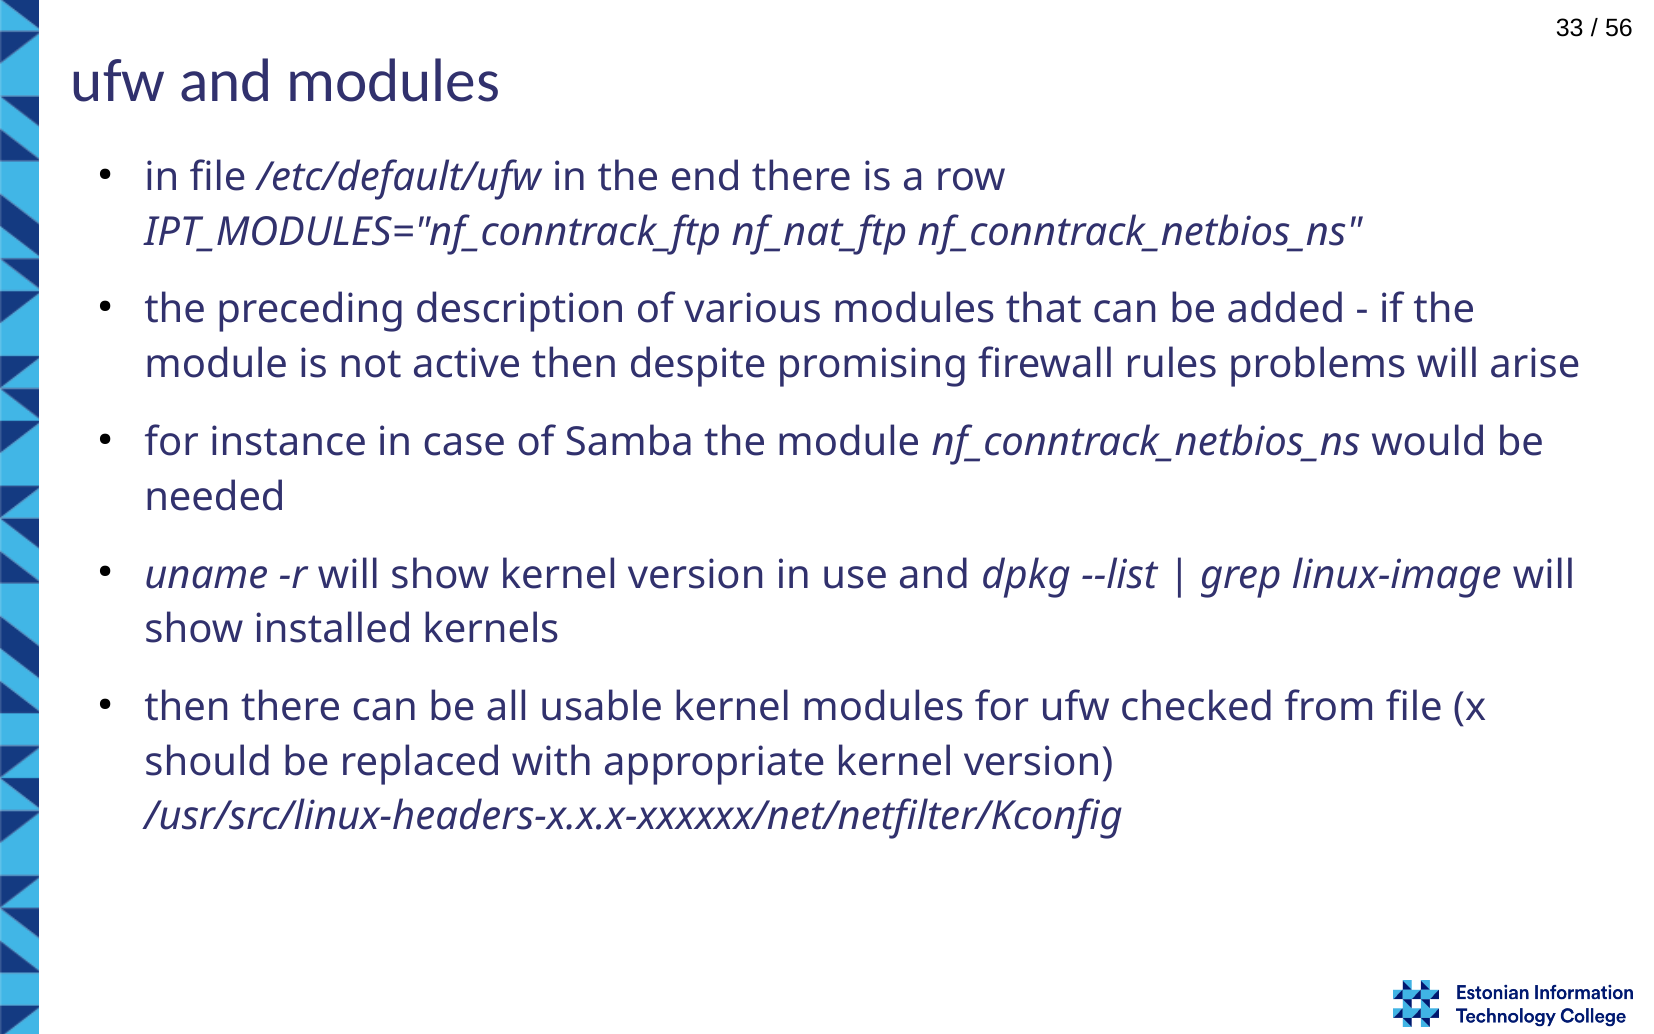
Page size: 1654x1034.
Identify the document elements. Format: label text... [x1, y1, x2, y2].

list in file /etc/default/ufw in the end there is a row IPT_MODULES="nf_conntrack_ftp nf_nat_ftp nf_conntrack_netbios_ns" the preceding description of various modules that can be added - if the module is not active then despite promising firewall rules problems will arise for instance in case of Samba the module nf_conntrack_netbios_ns would be needed uname -r will show kernel version in use and dpkg --list | grep linux-image will show installed kernels then there can be all usable kernel modules for ufw checked from file (x should be replaced with appropriate kernel version) /usr/src/linux-headers-x.x.x-xxxxxx/net/netfilter/Kconfig [82, 147, 1595, 891]
title ufw and modules [70, 41, 1630, 130]
picture [1393, 980, 1633, 1027]
